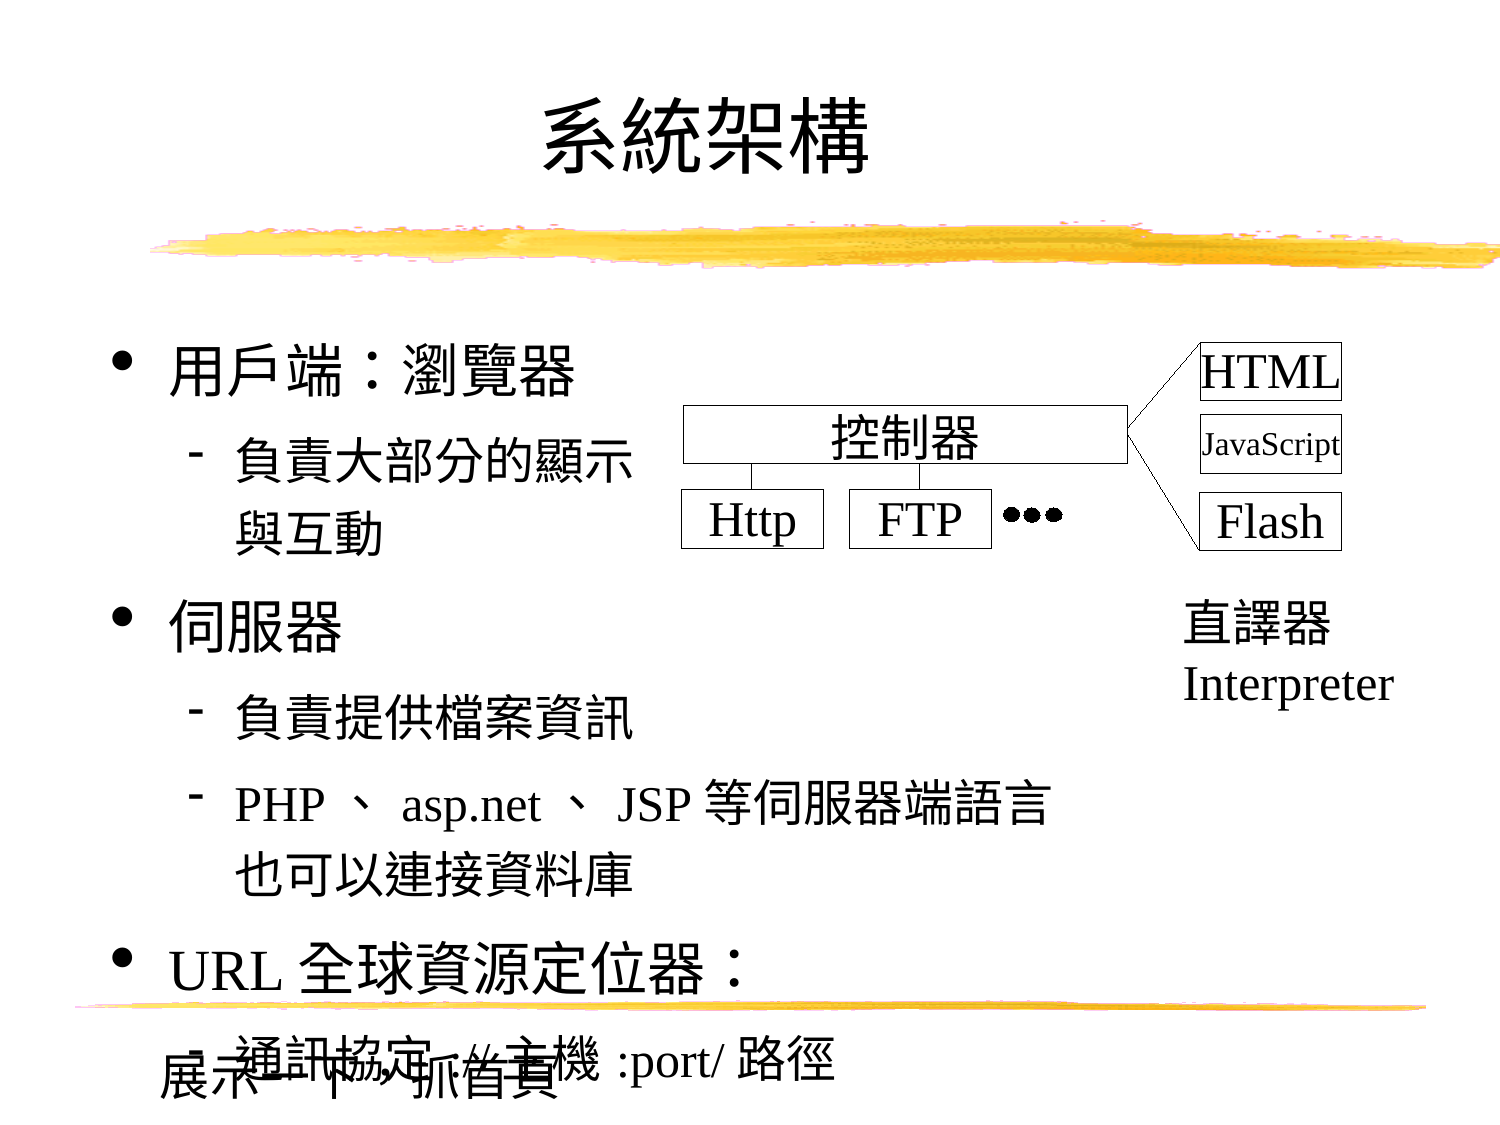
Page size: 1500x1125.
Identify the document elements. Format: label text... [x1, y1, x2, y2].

title 系統架構 [66, 44, 1342, 218]
text_box JavaScript [1200, 414, 1342, 474]
picture [75, 999, 1426, 1013]
list 用戶端：瀏覽器 負責大部分的顯示 與互動 伺服器 負責提供檔案資訊 PHP、asp.net、JSP等伺服器端語言 也可以連接資料庫 URL全球資源定位器： 通訊協定://主機:port/路徑 [112, 324, 1388, 986]
text_box [1003, 507, 1020, 522]
text_box Http [681, 489, 824, 549]
text_box 控制器 [683, 405, 1128, 464]
picture [150, 215, 1500, 279]
text_box [1045, 507, 1063, 522]
text_box Flash [1199, 492, 1342, 551]
text_box 直譯器 Interpreter [1167, 575, 1410, 707]
text_box 展示一下，抓首頁 [145, 1029, 575, 1105]
text_box [1023, 507, 1041, 523]
text_box FTP [849, 489, 992, 549]
text_box HTML [1200, 342, 1342, 401]
